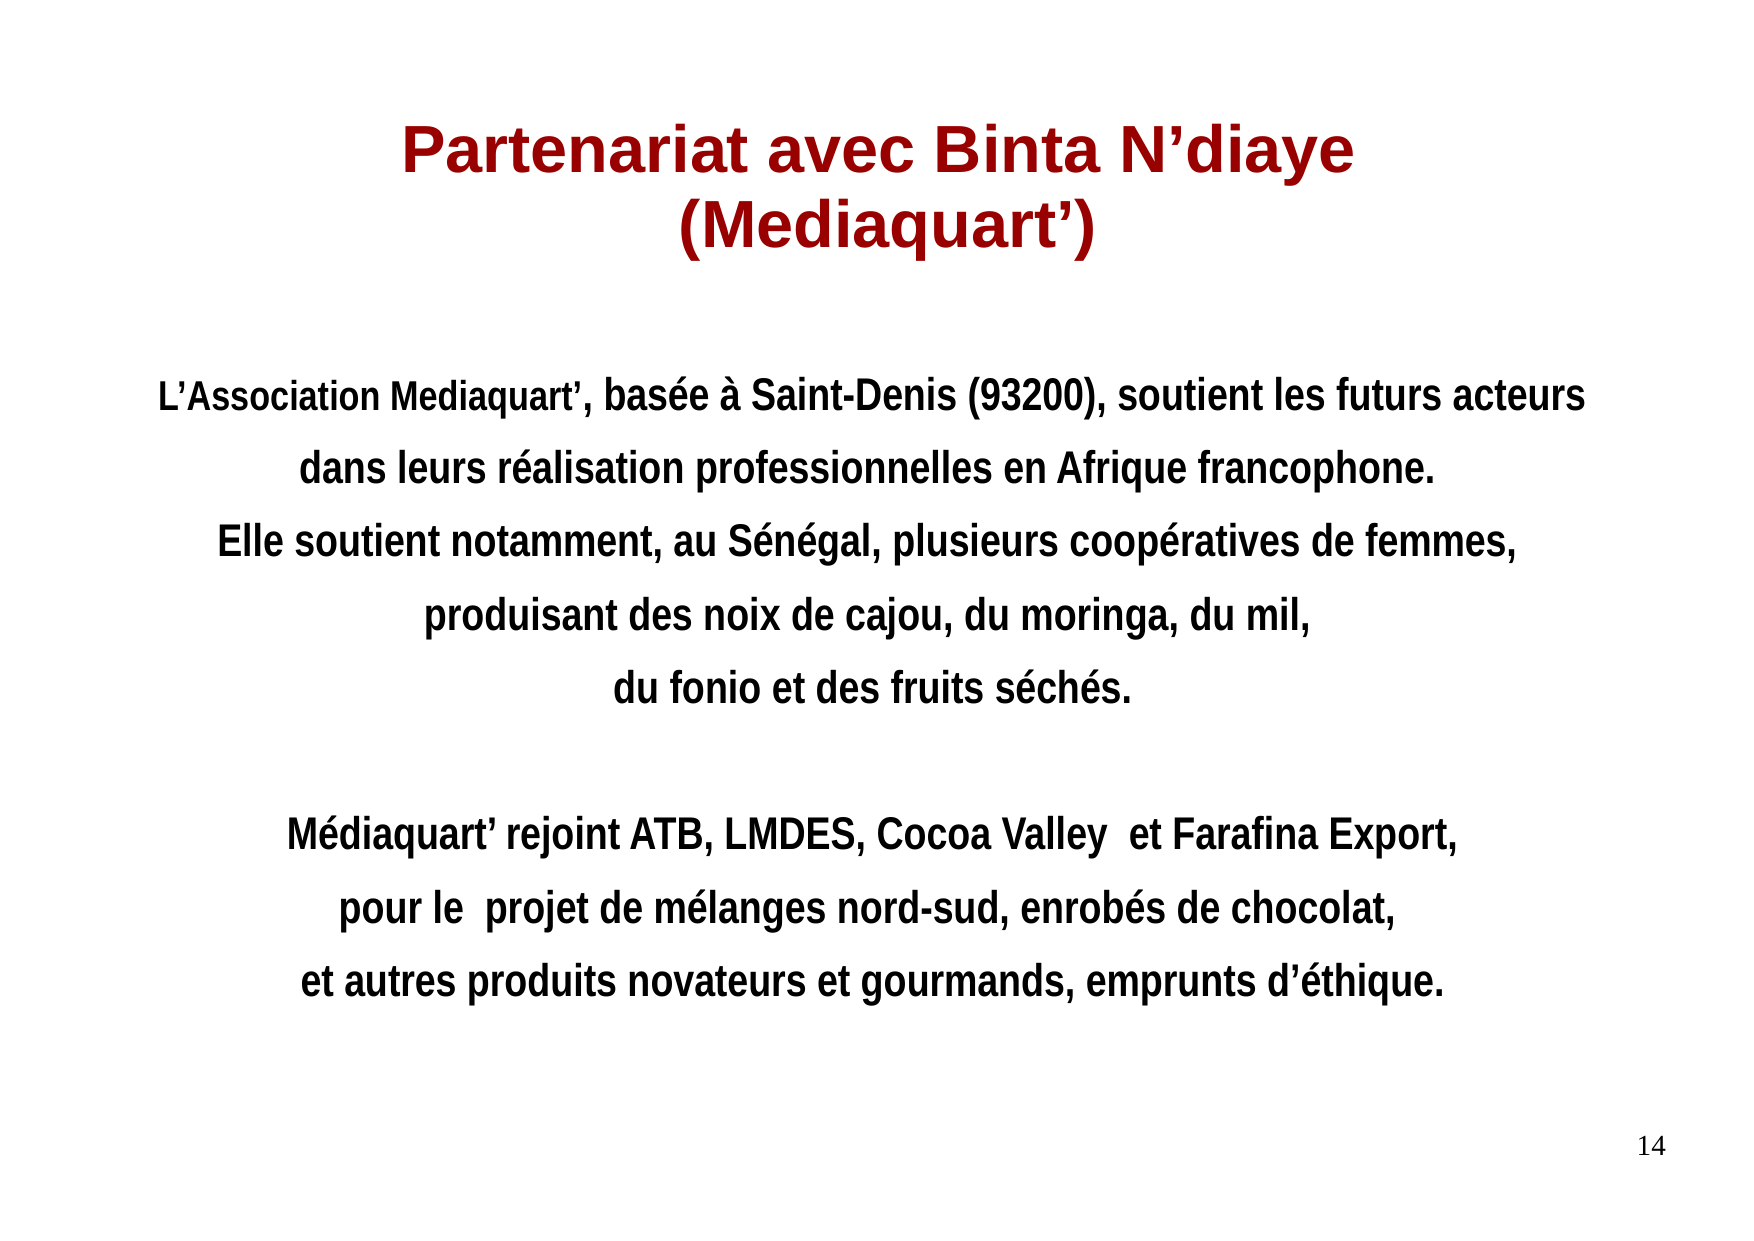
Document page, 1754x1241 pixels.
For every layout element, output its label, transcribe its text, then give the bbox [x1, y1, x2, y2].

list L’Association Mediaquart’, basée à Saint-Denis (93200), soutient les futurs acteurs dans leurs réalisation professionnelles en Afrique francophone. Elle soutient notamment, au Sénégal, plusieurs coopératives de femmes, produisant des noix de cajou, du moringa, du mil, du fonio et des fruits séchés. Médiaquart’ rejoint ATB, LMDES, Cocoa Valley et Farafina Export, pour le projet de mélanges nord-sud, enrobés de chocolat, et autres produits novateurs et gourmands, emprunts d’éthique. [127, 320, 1619, 1087]
title Partenariat avec Binta N’diaye (Mediaquart’) [81, 83, 1660, 291]
list [37, 264, 1617, 1087]
